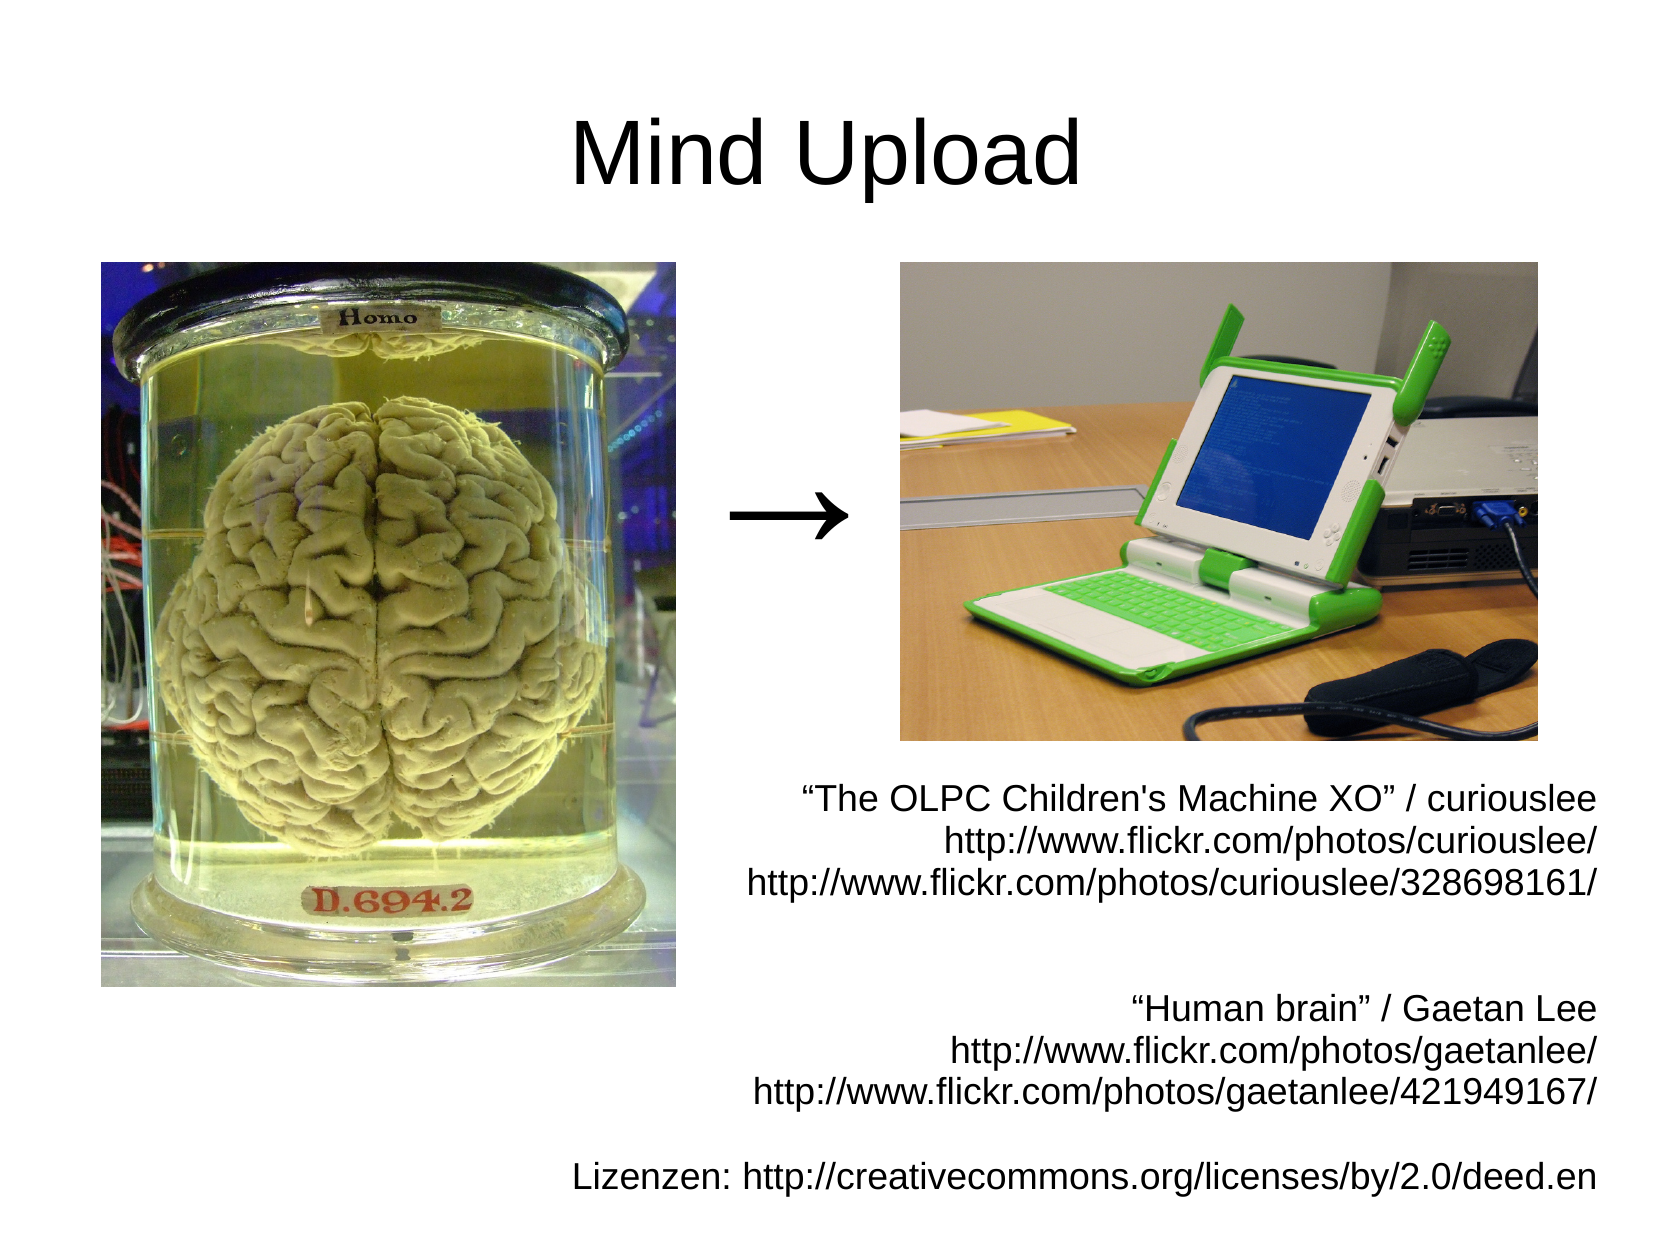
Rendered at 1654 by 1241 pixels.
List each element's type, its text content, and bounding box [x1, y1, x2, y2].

text_box → [675, 361, 900, 601]
title Mind Upload [82, 49, 1571, 257]
picture [101, 262, 676, 987]
picture [900, 262, 1538, 741]
text_box “The OLPC Children's Machine XO” / curiouslee http://www.flickr.com/photos/curiouslee/ http://www.flickr.com/photos/curiouslee/328698161/ “Human brain” / Gaetan Lee http://www.flickr.com/photos/gaetanlee/ http://www.flickr.com/photos/gaetanlee/421949167/ Lizenzen: http://creativecommons.org/licenses/by/2.0/deed.en [557, 769, 1613, 1205]
